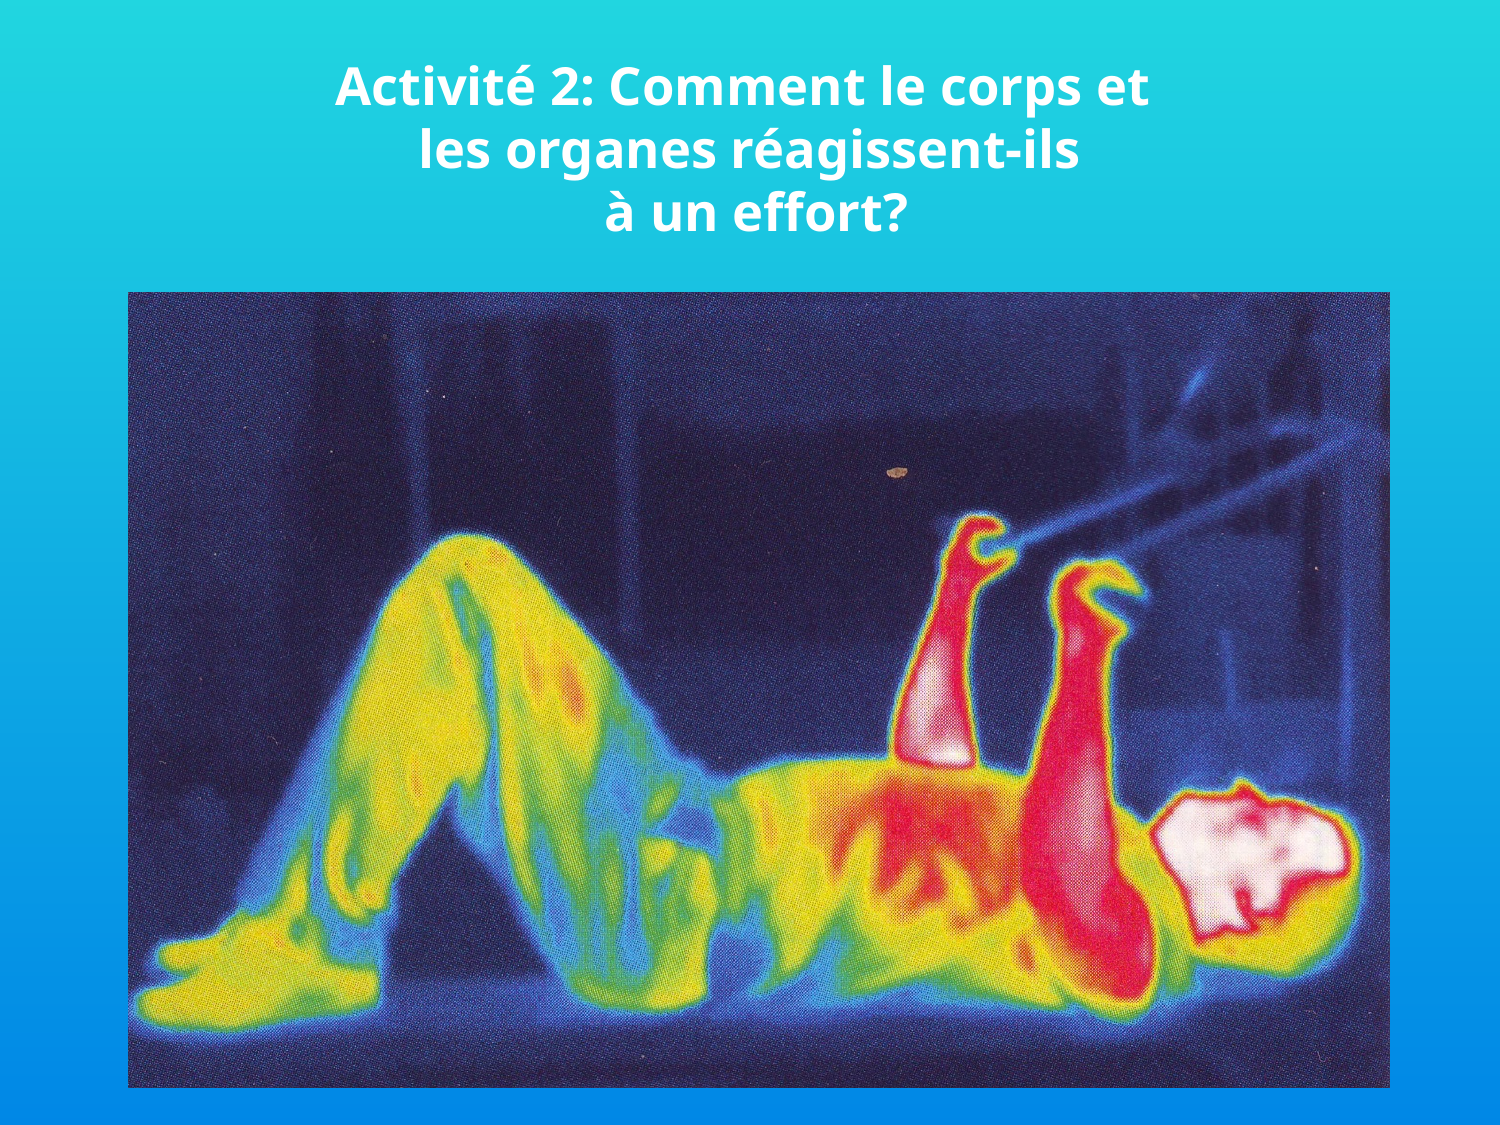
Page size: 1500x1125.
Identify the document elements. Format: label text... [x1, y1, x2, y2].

title Activité 2: Comment le corps et les organes réagissent-ils à un effort? [75, 45, 1425, 313]
picture [0, 292, 1500, 1088]
